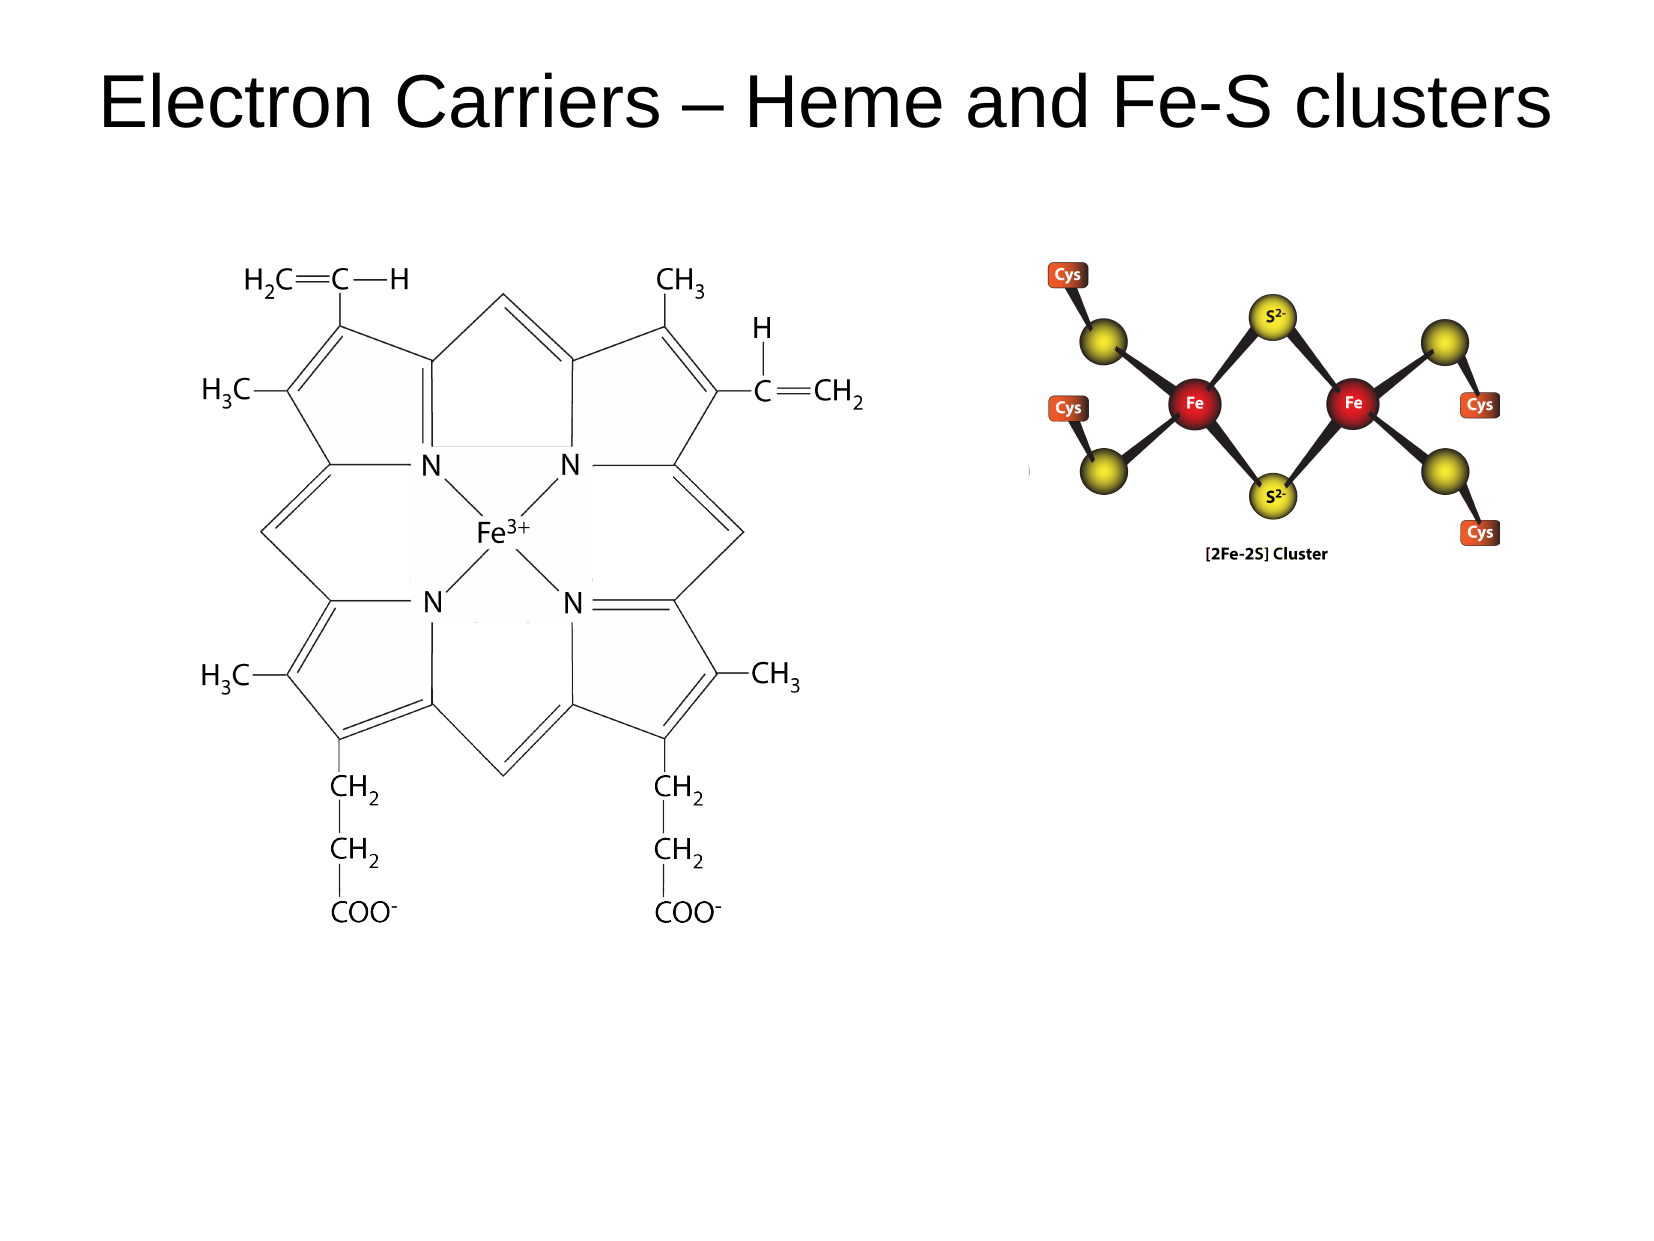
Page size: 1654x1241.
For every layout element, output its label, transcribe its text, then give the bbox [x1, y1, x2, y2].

picture [112, 262, 924, 966]
title Electron Carriers – Heme and Fe-S clusters [82, 55, 1571, 145]
picture [1028, 262, 1501, 564]
